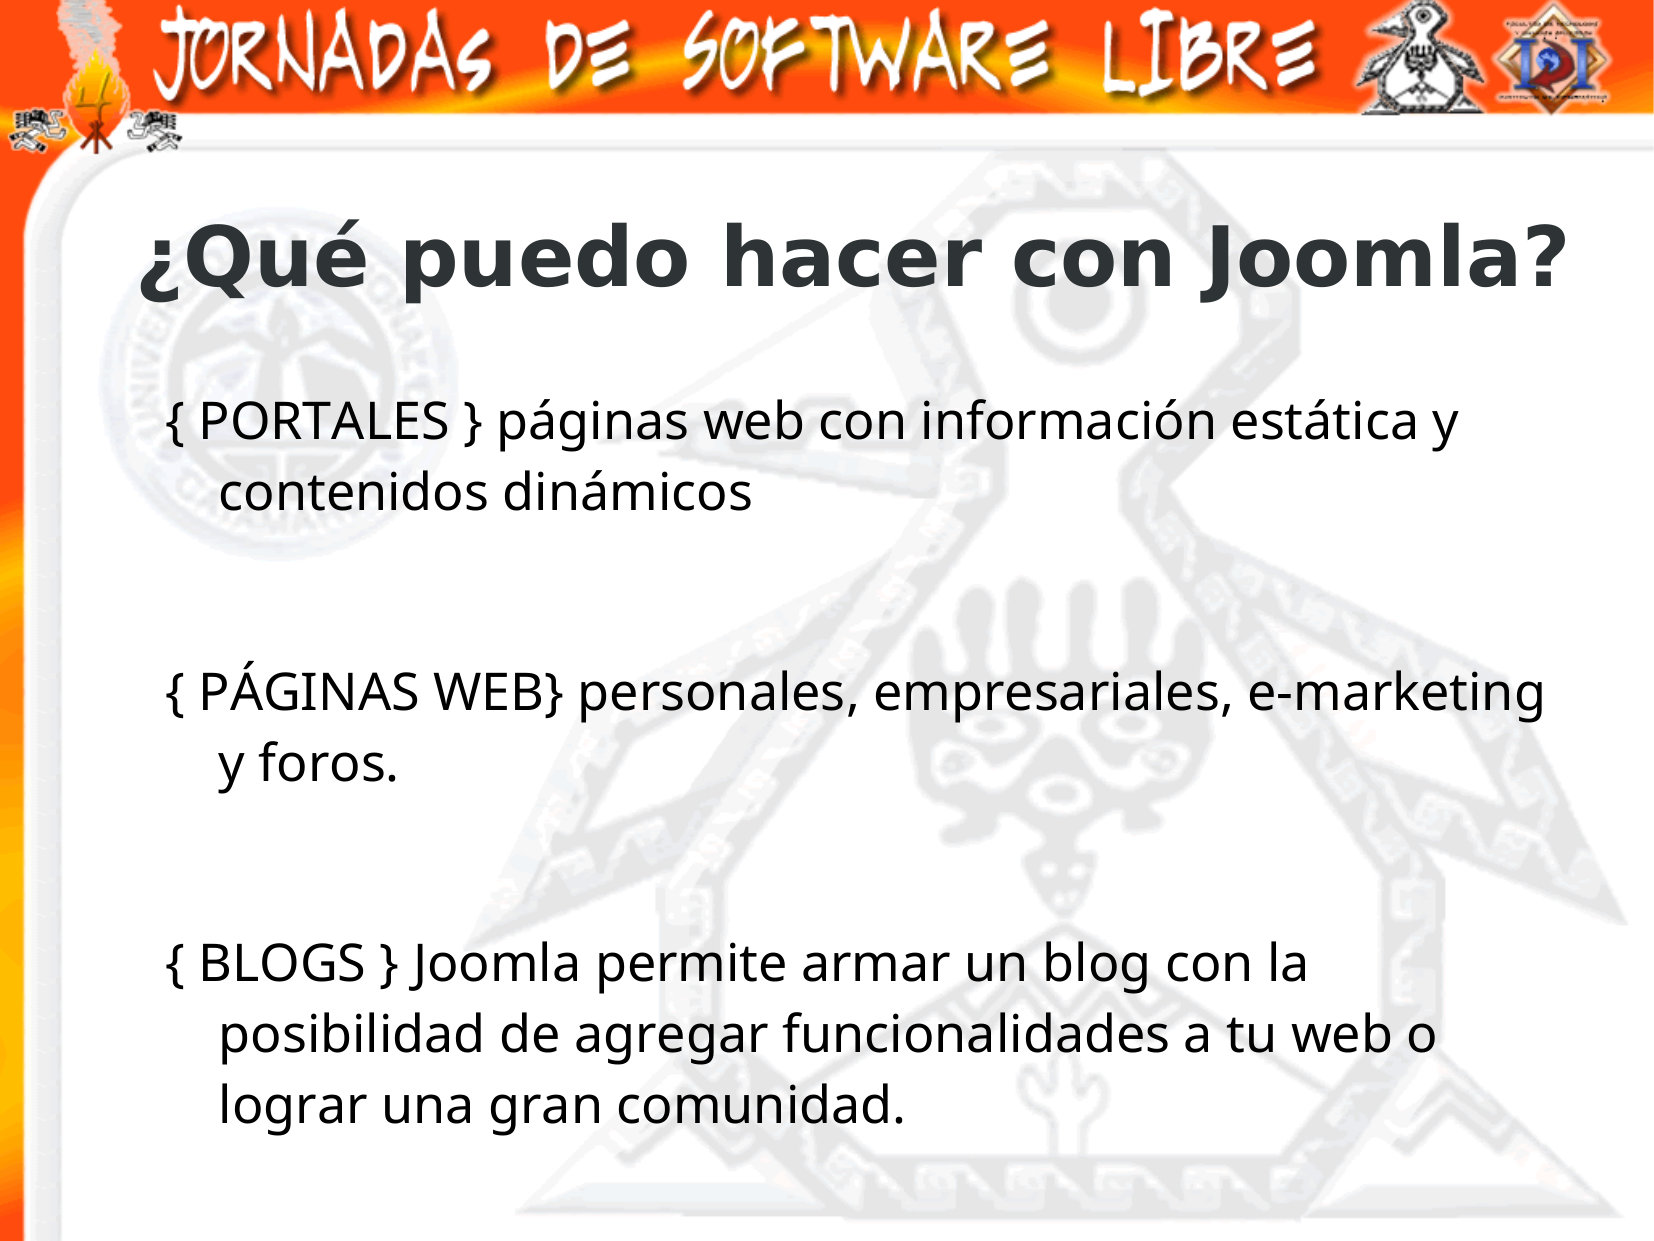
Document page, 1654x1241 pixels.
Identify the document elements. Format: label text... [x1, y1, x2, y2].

picture [0, 0, 1654, 1241]
title ¿Qué puedo hacer con Joomla? [135, 162, 1625, 355]
list { PORTALES } páginas web con información estática y contenidos dinámicos { PÁGINAS WEB} personales, empresariales, e-marketing y foros. { BLOGS } Joomla permite armar un blog con la posibilidad de agregar funcionalidades a tu web o lograr una gran comunidad. [76, 383, 1565, 1203]
